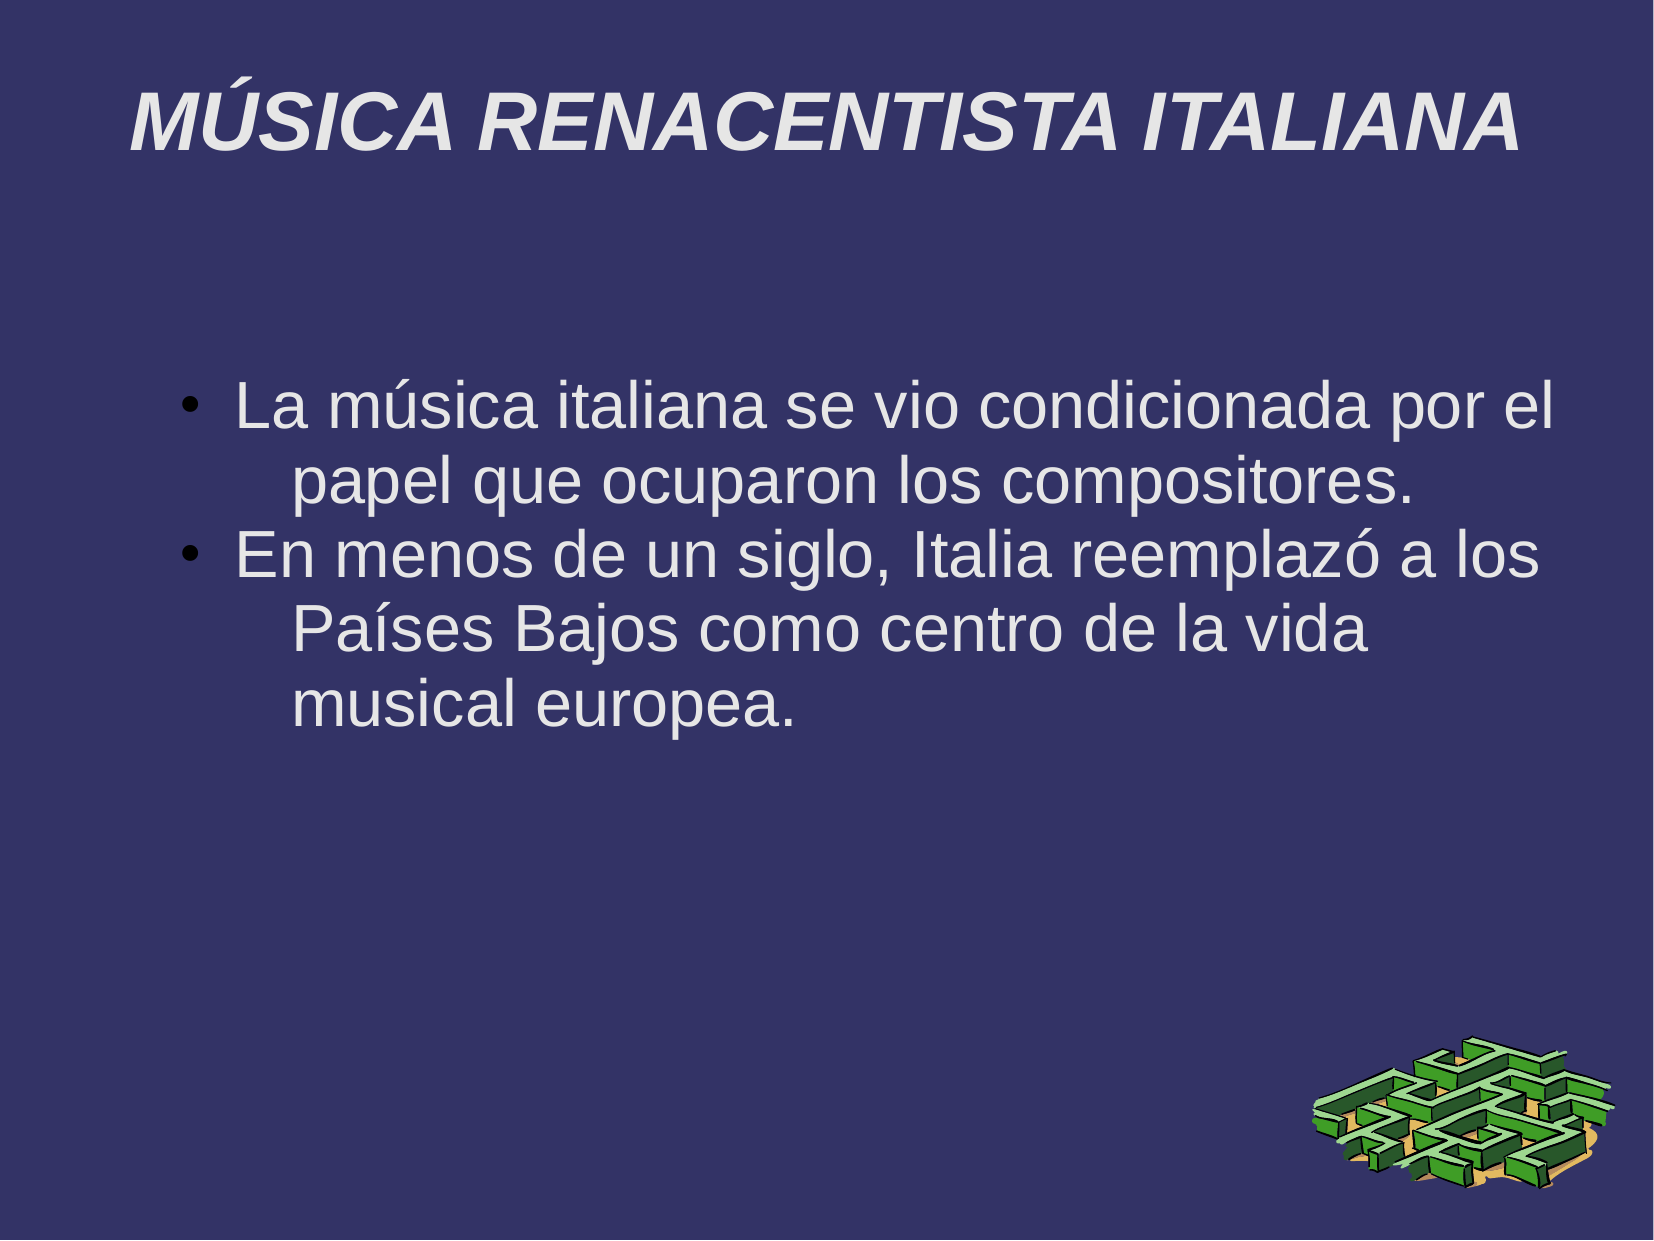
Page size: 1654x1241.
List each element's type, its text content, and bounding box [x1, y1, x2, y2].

list La música italiana se vio condicionada por el papel que ocuparon los compositores. En menos de un siglo, Italia reemplazó a los Países Bajos como centro de la vida musical europea. [178, 364, 1570, 1136]
title MÚSICA RENACENTISTA ITALIANA [121, 26, 1534, 219]
